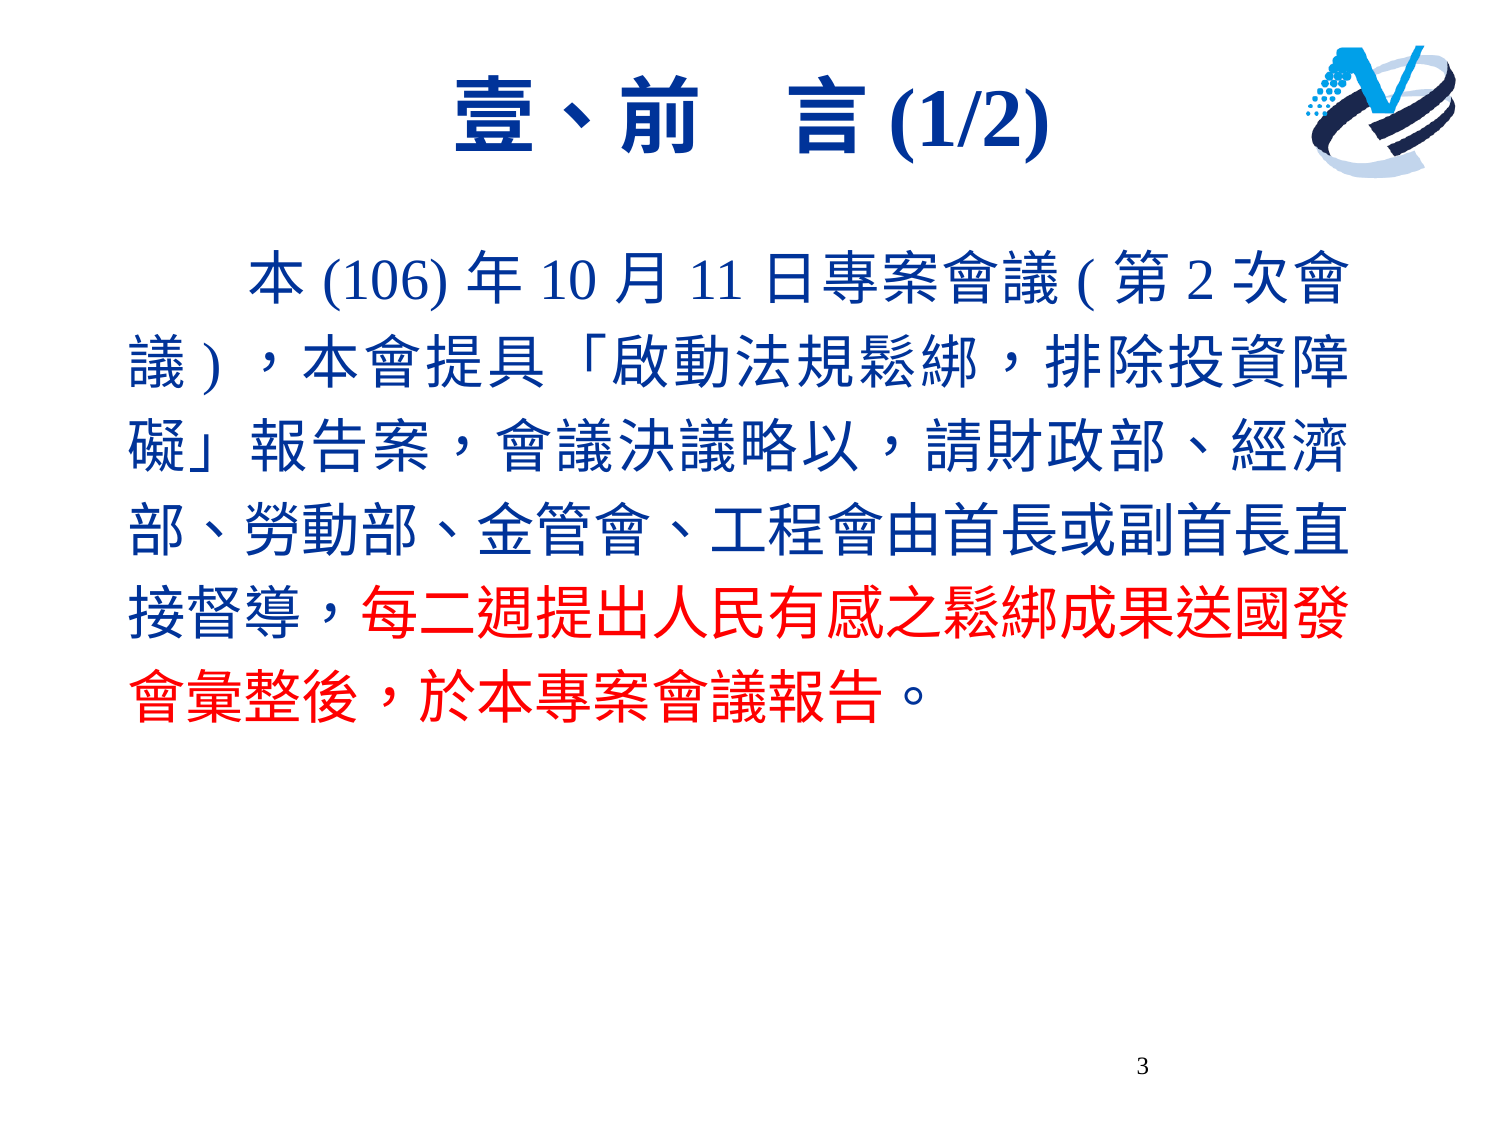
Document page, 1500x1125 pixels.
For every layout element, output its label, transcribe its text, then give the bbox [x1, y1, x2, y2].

text_box 3 [1121, 1035, 1472, 1095]
list 本(106)年10月11日專案會議(第2次會議)，本會提具「啟動法規鬆綁，排除投資障礙」報告案，會議決議略以，請財政部、經濟部、勞動部、金管會、工程會由首長或副首長直接督導，每二週提出人民有感之鬆綁成果送國發會彙整後，於本專案會議報告。 [112, 219, 1400, 1000]
title 壹、前 言(1/2) [76, 19, 1427, 207]
